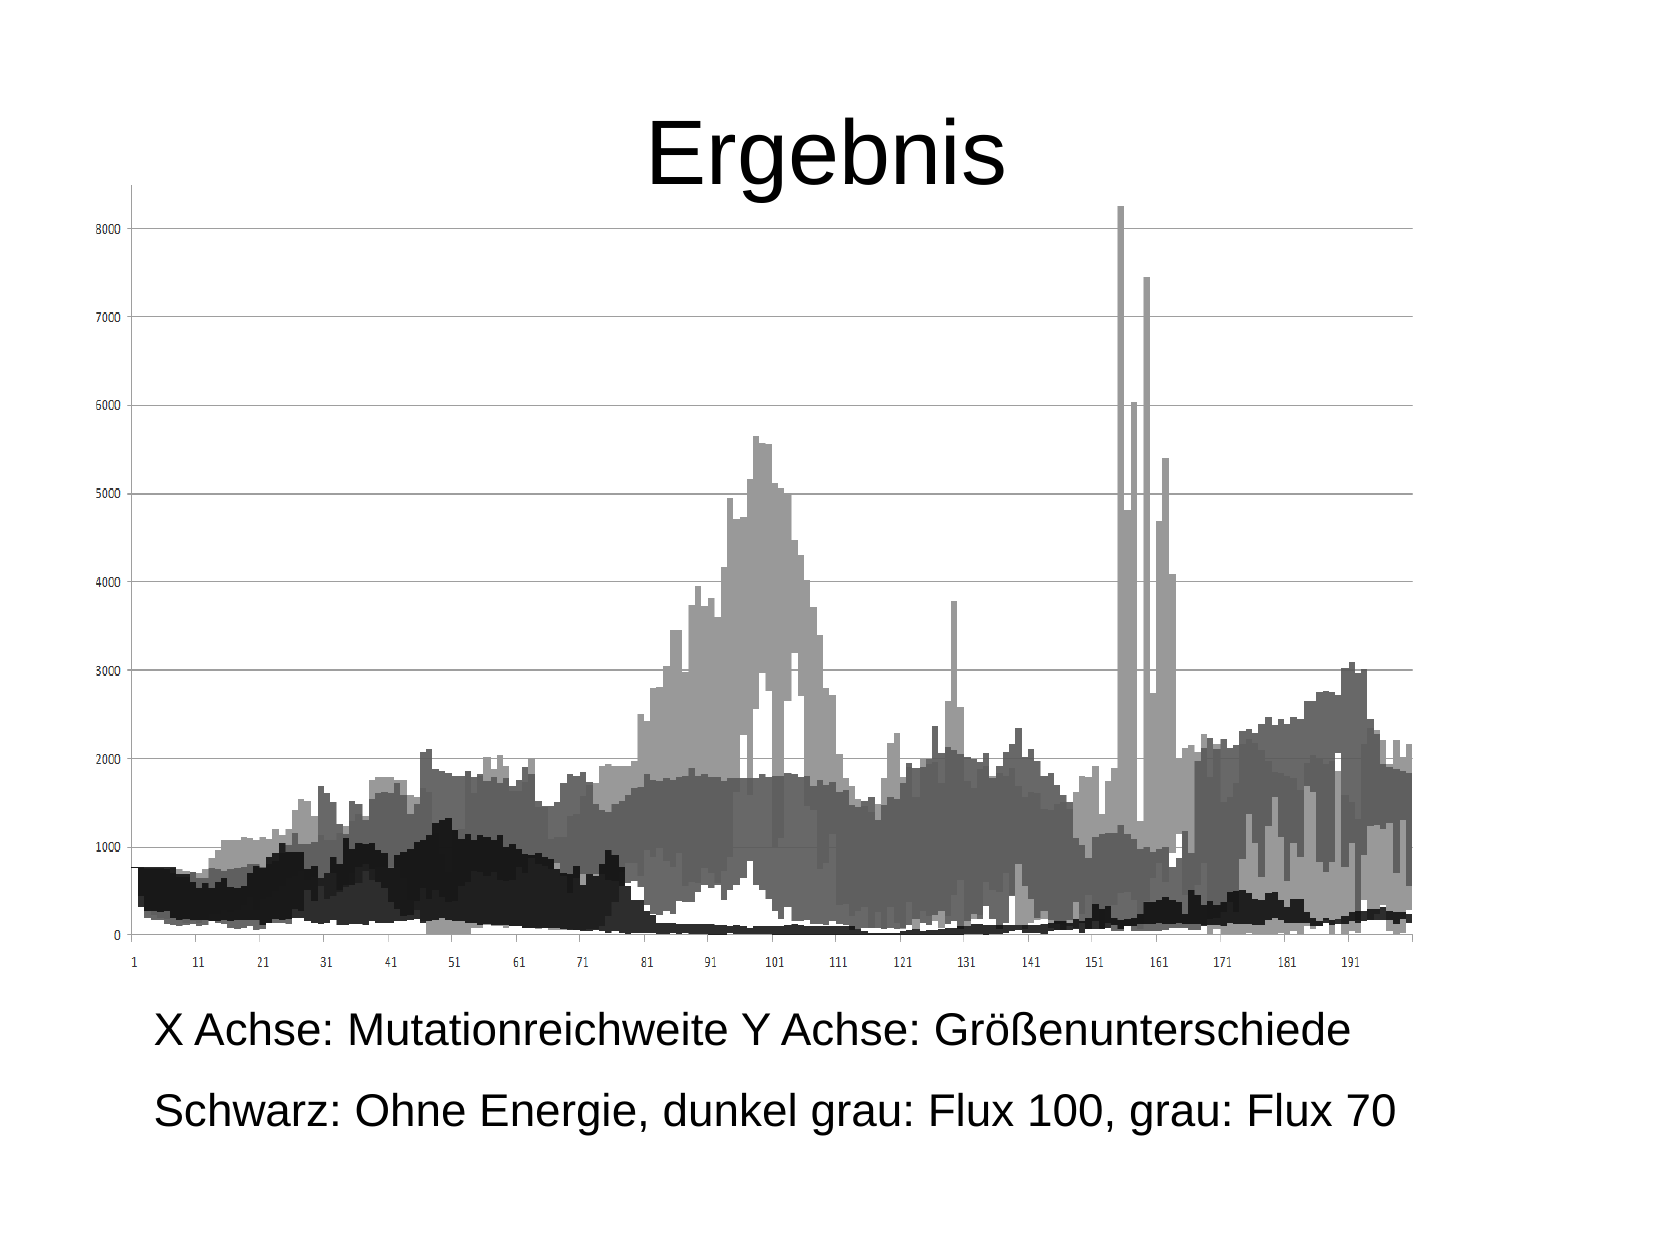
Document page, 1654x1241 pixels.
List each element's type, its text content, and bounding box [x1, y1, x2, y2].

picture [88, 257, 1418, 975]
list X Achse: Mutationreichweite Y Achse: Größenunterschiede Schwarz: Ohne Energie, dunkel grau: Flux 100, grau: Flux 70 [82, 1003, 1418, 1136]
title Ergebnis [82, 49, 1571, 257]
